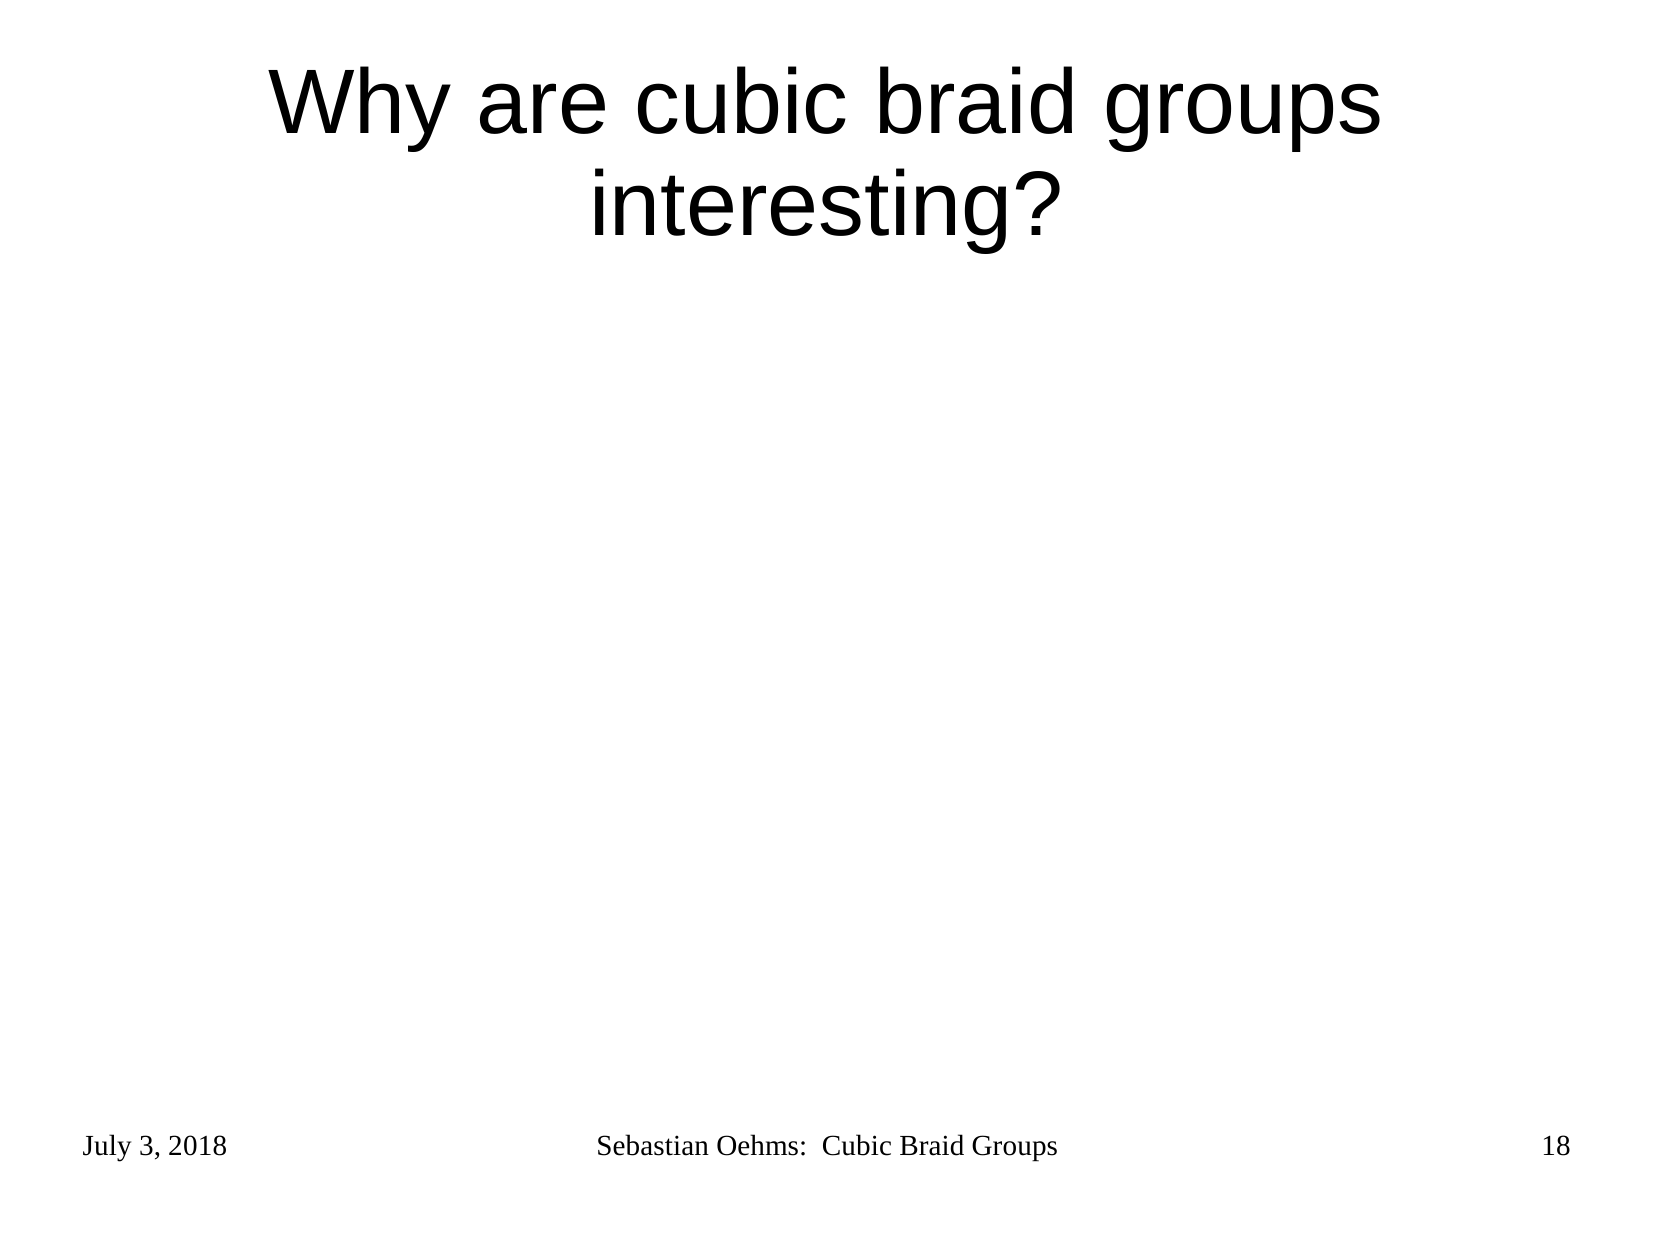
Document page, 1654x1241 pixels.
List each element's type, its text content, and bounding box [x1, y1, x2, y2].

title Why are cubic braid groups interesting? [82, 49, 1571, 257]
